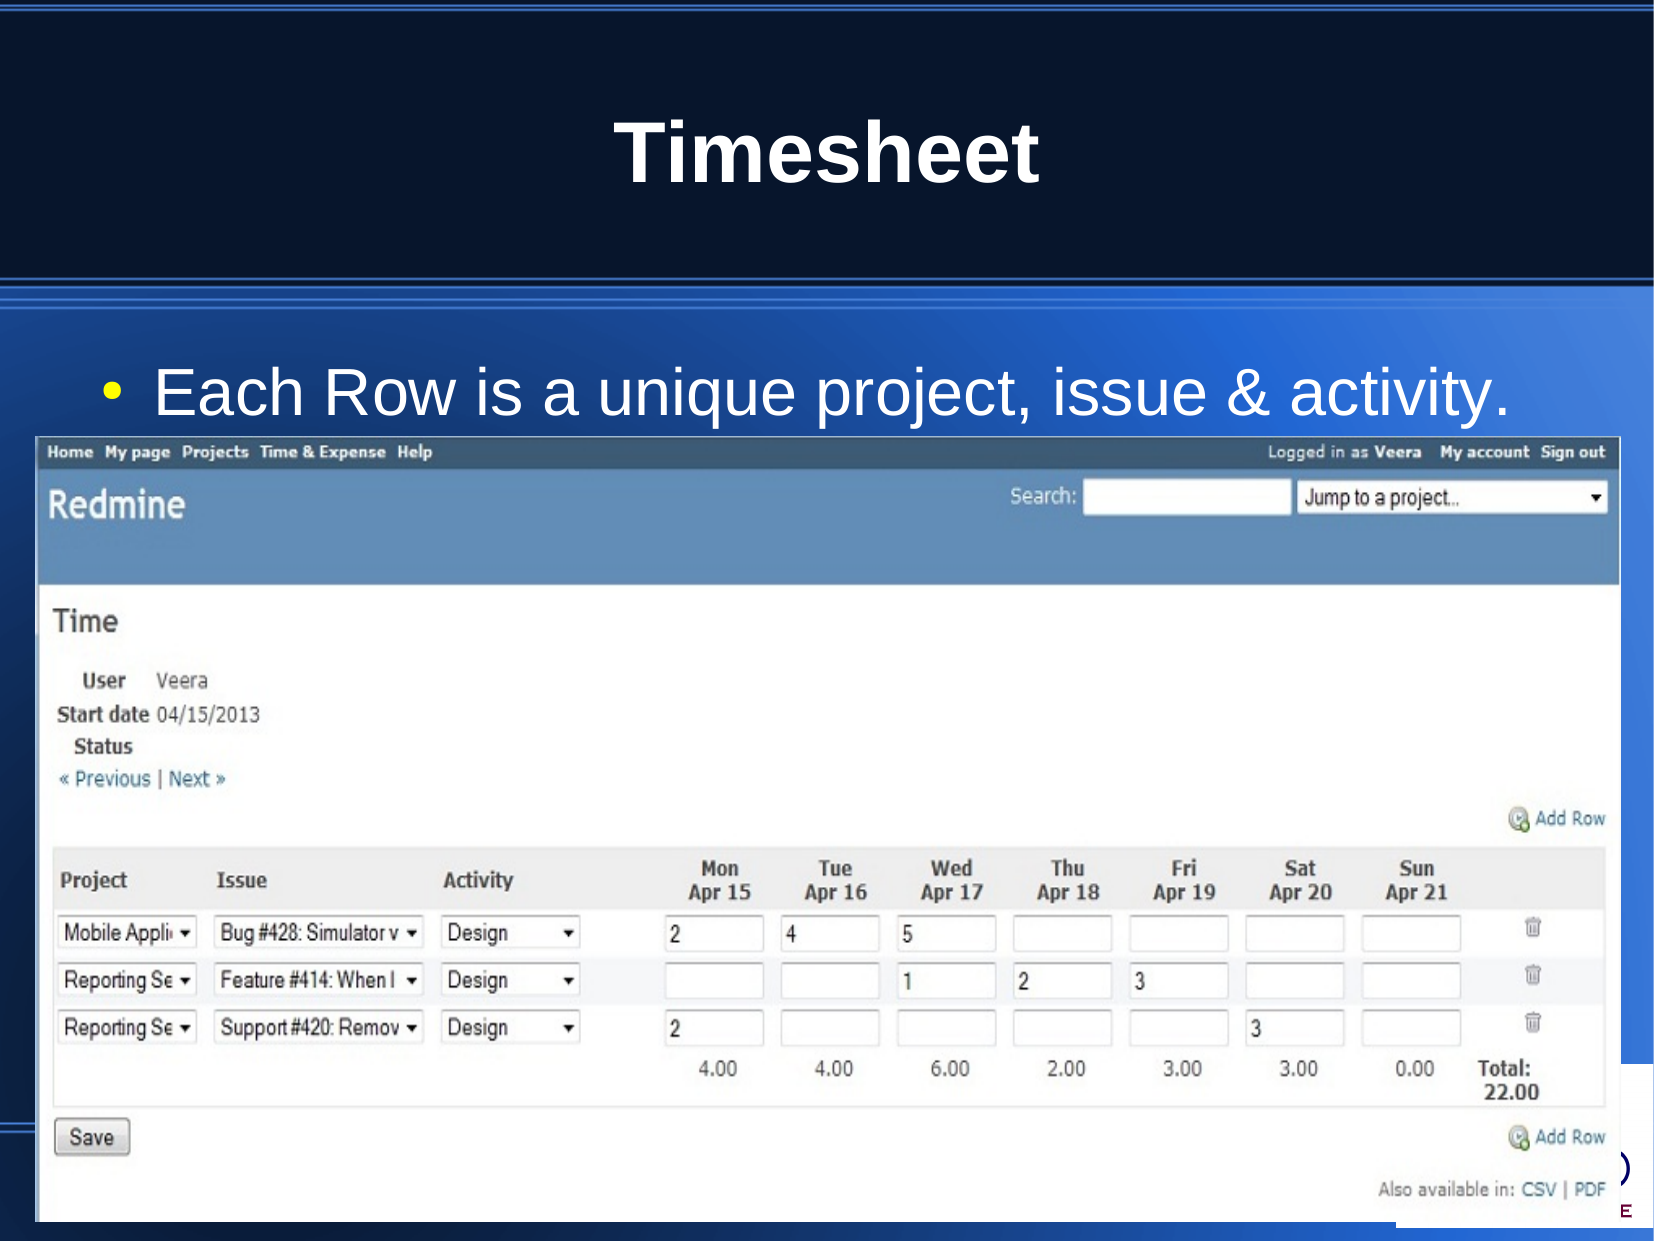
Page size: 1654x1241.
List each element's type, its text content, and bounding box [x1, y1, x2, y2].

picture [0, 0, 1654, 1241]
list Each Row is a unique project, issue & activity. [82, 355, 1571, 436]
title Timesheet [82, 49, 1571, 257]
